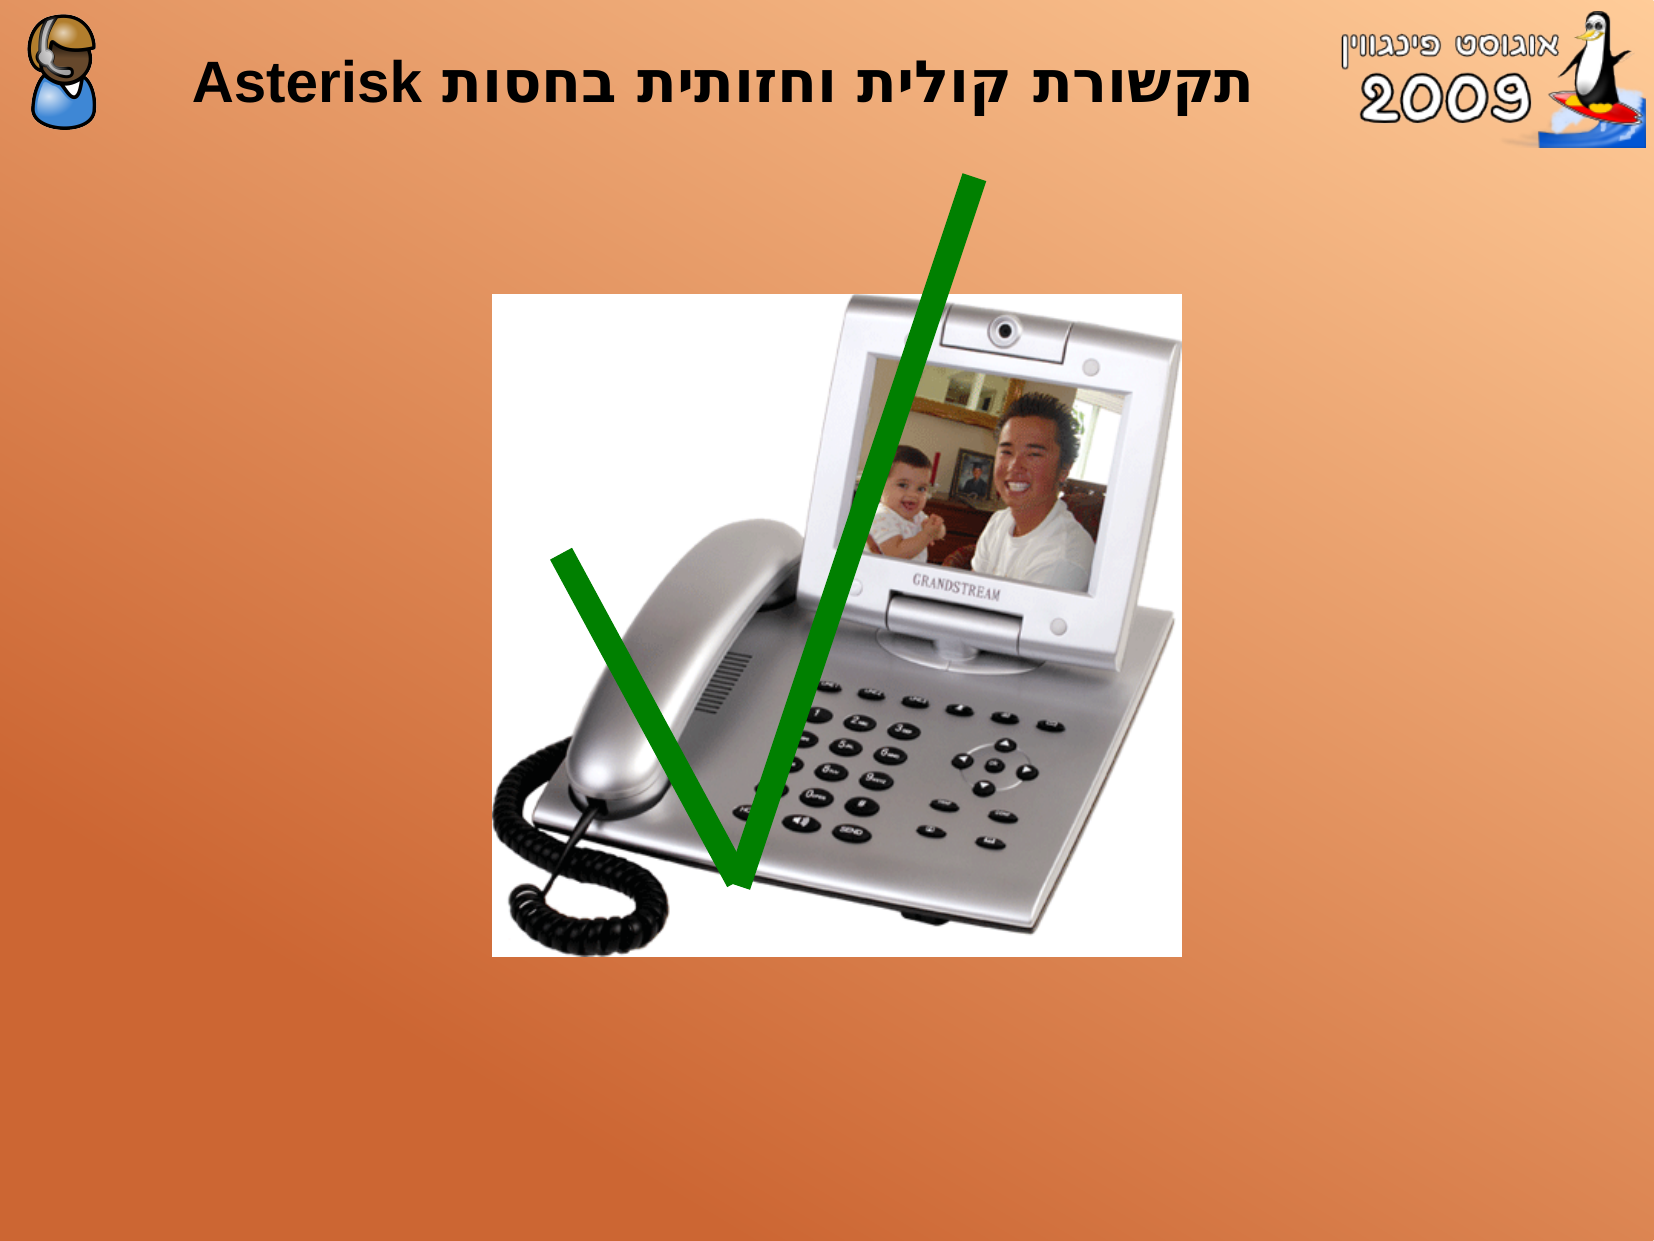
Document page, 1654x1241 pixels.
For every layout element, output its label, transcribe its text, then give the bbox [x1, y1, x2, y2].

picture [1327, 11, 1646, 148]
picture [492, 294, 1182, 957]
text_box תקשורת קולית וחזותית בחסות Asterisk [118, 41, 1329, 124]
picture [2, 11, 122, 131]
